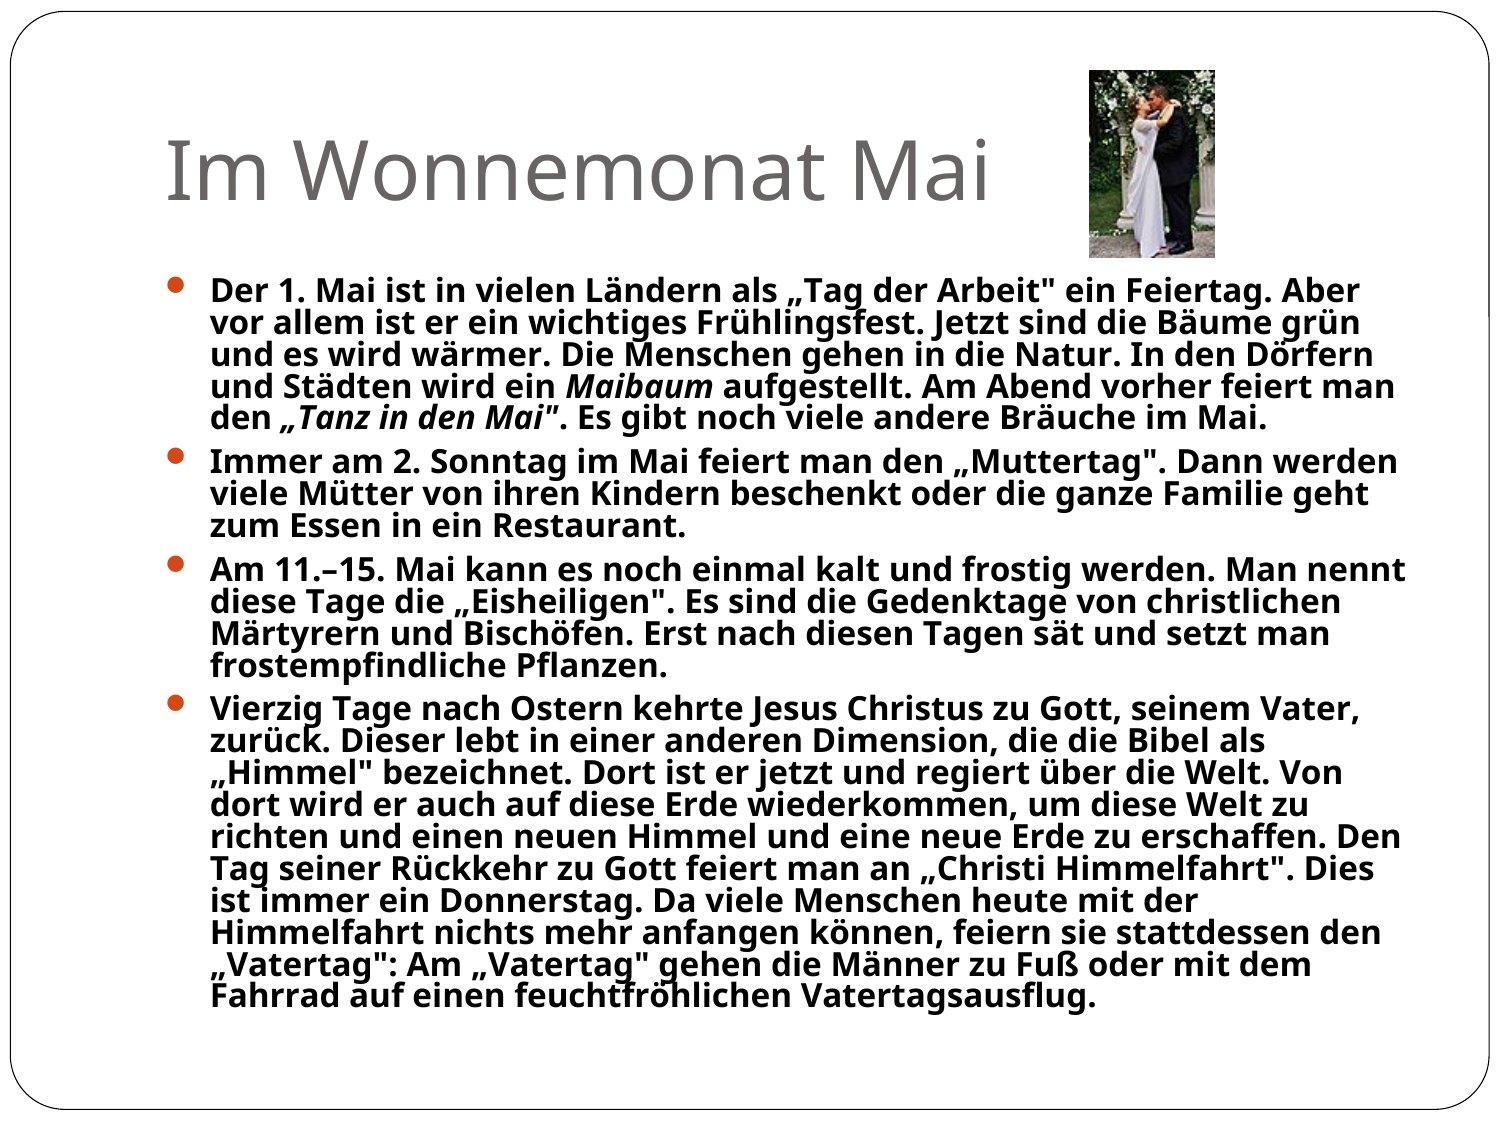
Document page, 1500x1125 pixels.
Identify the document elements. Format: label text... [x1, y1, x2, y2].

picture [1089, 70, 1215, 258]
title Im Wonnemonat Mai [150, 44, 1426, 233]
list Der 1. Mai ist in vielen Ländern als „Tag der Arbeit" ein Feiertag. Aber vor allem ist er ein wichtiges Frühlingsfest. Jetzt sind die Bäume grün und es wird wärmer. Die Menschen gehen in die Natur. In den Dörfern und Städten wird ein Maibaum aufgestellt. Am Abend vorher feiert man den „Tanz in den Mai". Es gibt noch viele andere Bräuche im Mai. Immer am 2. Sonntag im Mai feiert man den „Muttertag". Dann werden viele Mütter von ihren Kindern beschenkt oder die ganze Familie geht zum Essen in ein Restaurant. Am 11.–15. Mai kann es noch einmal kalt und frostig werden. Man nennt diese Tage die „Eisheiligen". Es sind die Gedenktage von christlichen Märtyrern und Bischöfen. Erst nach diesen Tagen sät und setzt man frostempfindliche Pflanzen. Vierzig Tage nach Ostern kehrte Jesus Christus zu Gott, seinem Vater, zurück. Dieser lebt in einer anderen Dimension, die die Bibel als „Himmel" bezeichnet. Dort ist er jetzt und regiert über die Welt. Von dort wird er auch auf diese Erde wiederkommen, um diese Welt zu richten und einen neuen Himmel und eine neue Erde zu erschaffen. Den Tag seiner Rückkehr zu Gott feiert man an „Christi Himmelfahrt". Dies ist immer ein Donnerstag. Da viele Menschen heute mit der Himmelfahrt nichts mehr anfangen können, feiern sie stattdessen den „Vatertag": Am „Vatertag" gehen die Männer zu Fuß oder mit dem Fahrrad auf einen feuchtfröhlichen Vatertagsausflug. [150, 237, 1426, 988]
